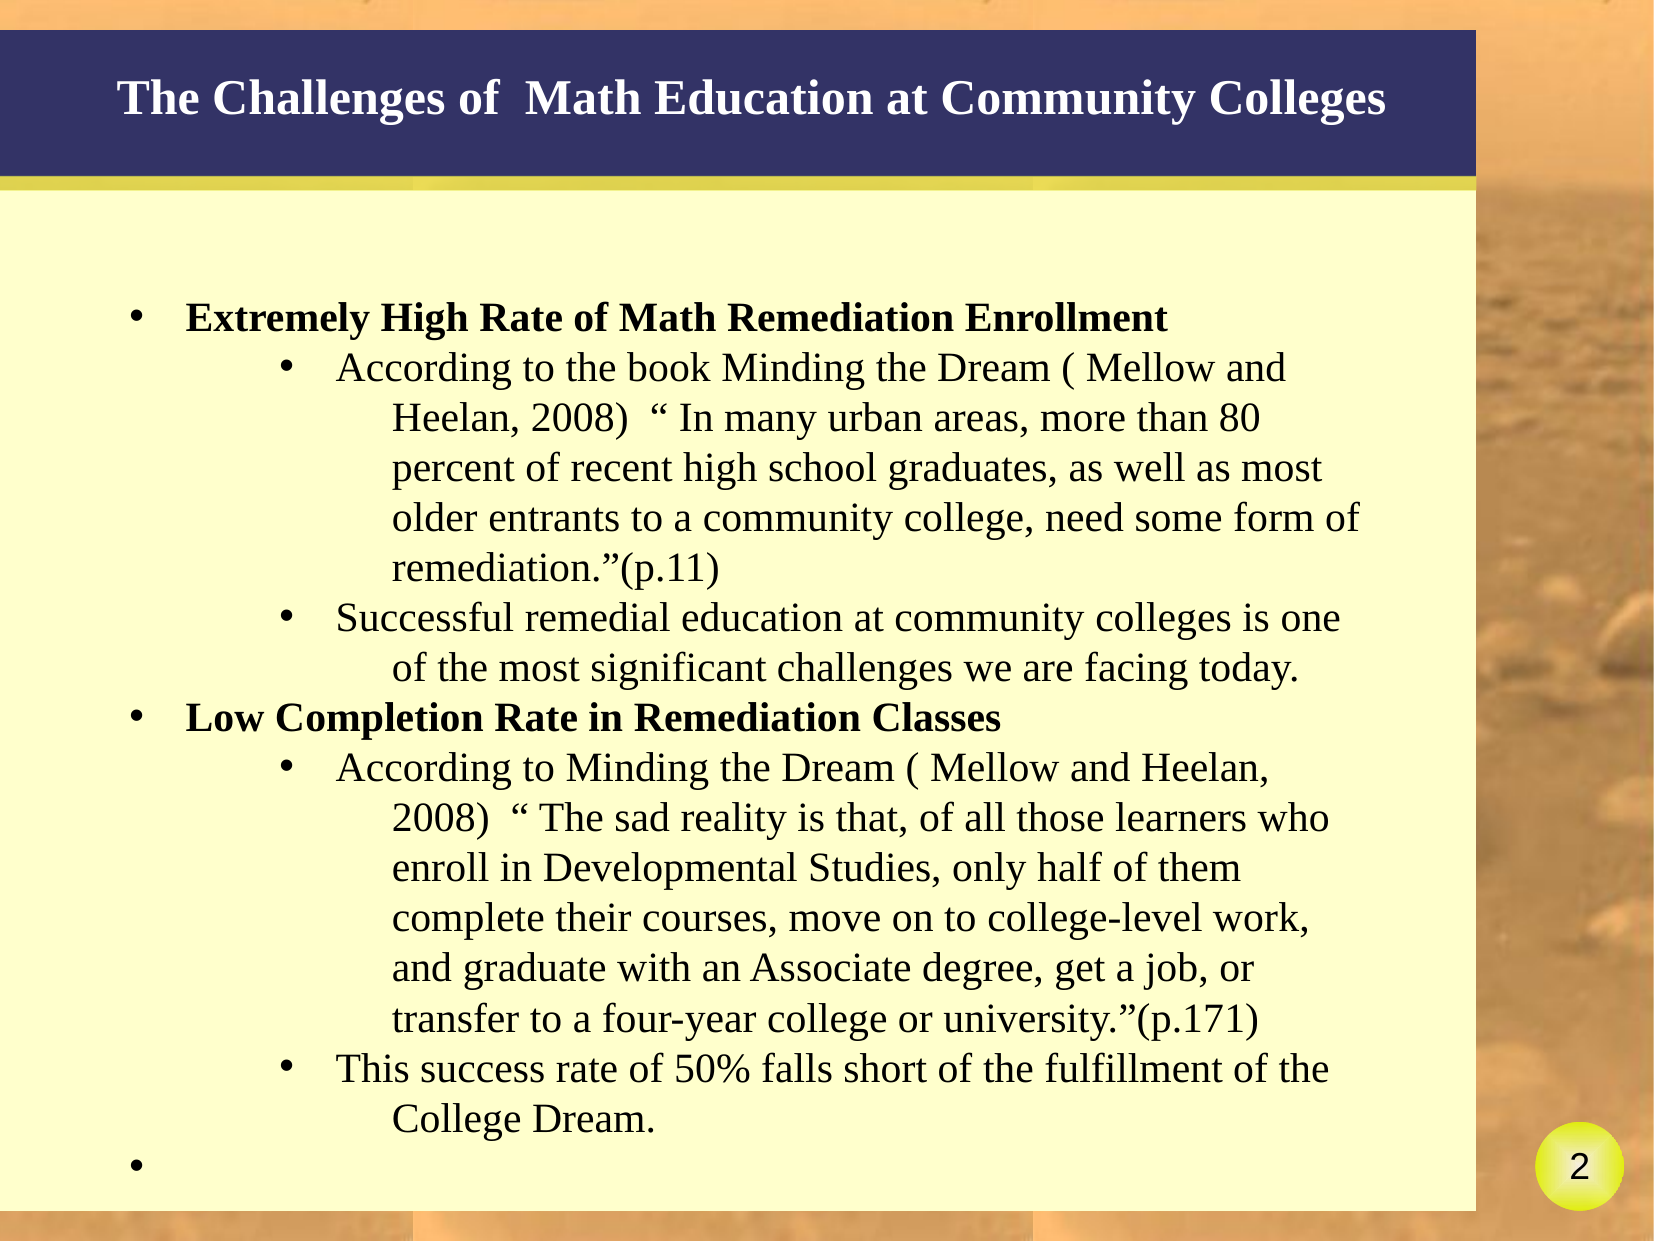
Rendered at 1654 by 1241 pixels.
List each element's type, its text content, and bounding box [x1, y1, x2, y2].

text_box The Challenges of Math Education at Community Colleges [102, 58, 1402, 133]
text_box Extremely High Rate of Math Remediation Enrollment According to the book Minding the Dream ( Mellow and Heelan, 2008) “ In many urban areas, more than 80 percent of recent high school graduates, as well as most older entrants to a community college, need some form of remediation.”(p.11) Successful remedial education at community colleges is one of the most significant challenges we are facing today. Low Completion Rate in Remediation Classes According to Minding the Dream ( Mellow and Heelan, 2008) “ The sad reality is that, of all those learners who enroll in Developmental Studies, only half of them complete their courses, move on to college-level work, and graduate with an Associate degree, get a job, or transfer to a four-year college or university.”(p.171) This success rate of 50% falls short of the fulfillment of the College Dream. [114, 283, 1389, 1198]
